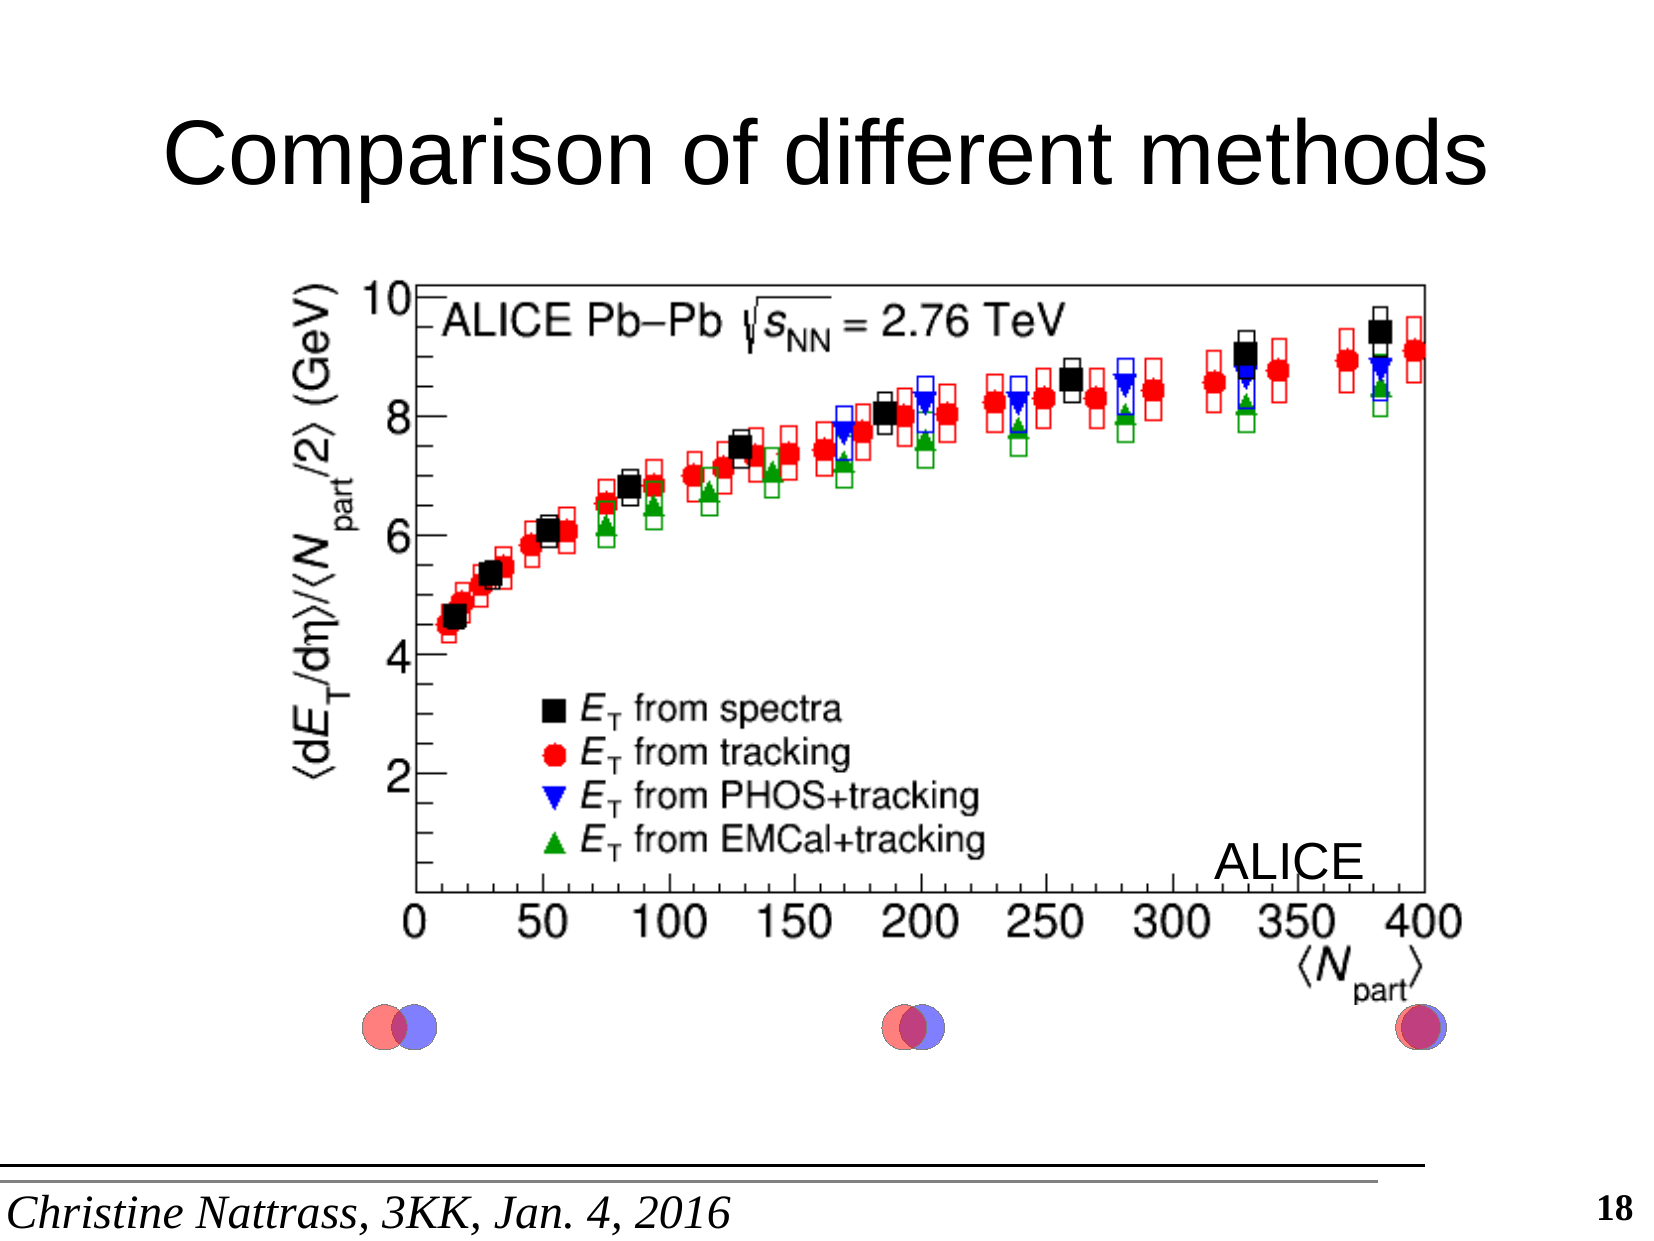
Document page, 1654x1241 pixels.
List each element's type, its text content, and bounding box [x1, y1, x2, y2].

text_box [362, 1004, 437, 1050]
text_box ALICE [1035, 825, 1381, 899]
title Comparison of different methods [82, 49, 1571, 257]
text_box [881, 1004, 945, 1050]
picture [285, 263, 1466, 1005]
text_box [1395, 1004, 1447, 1050]
